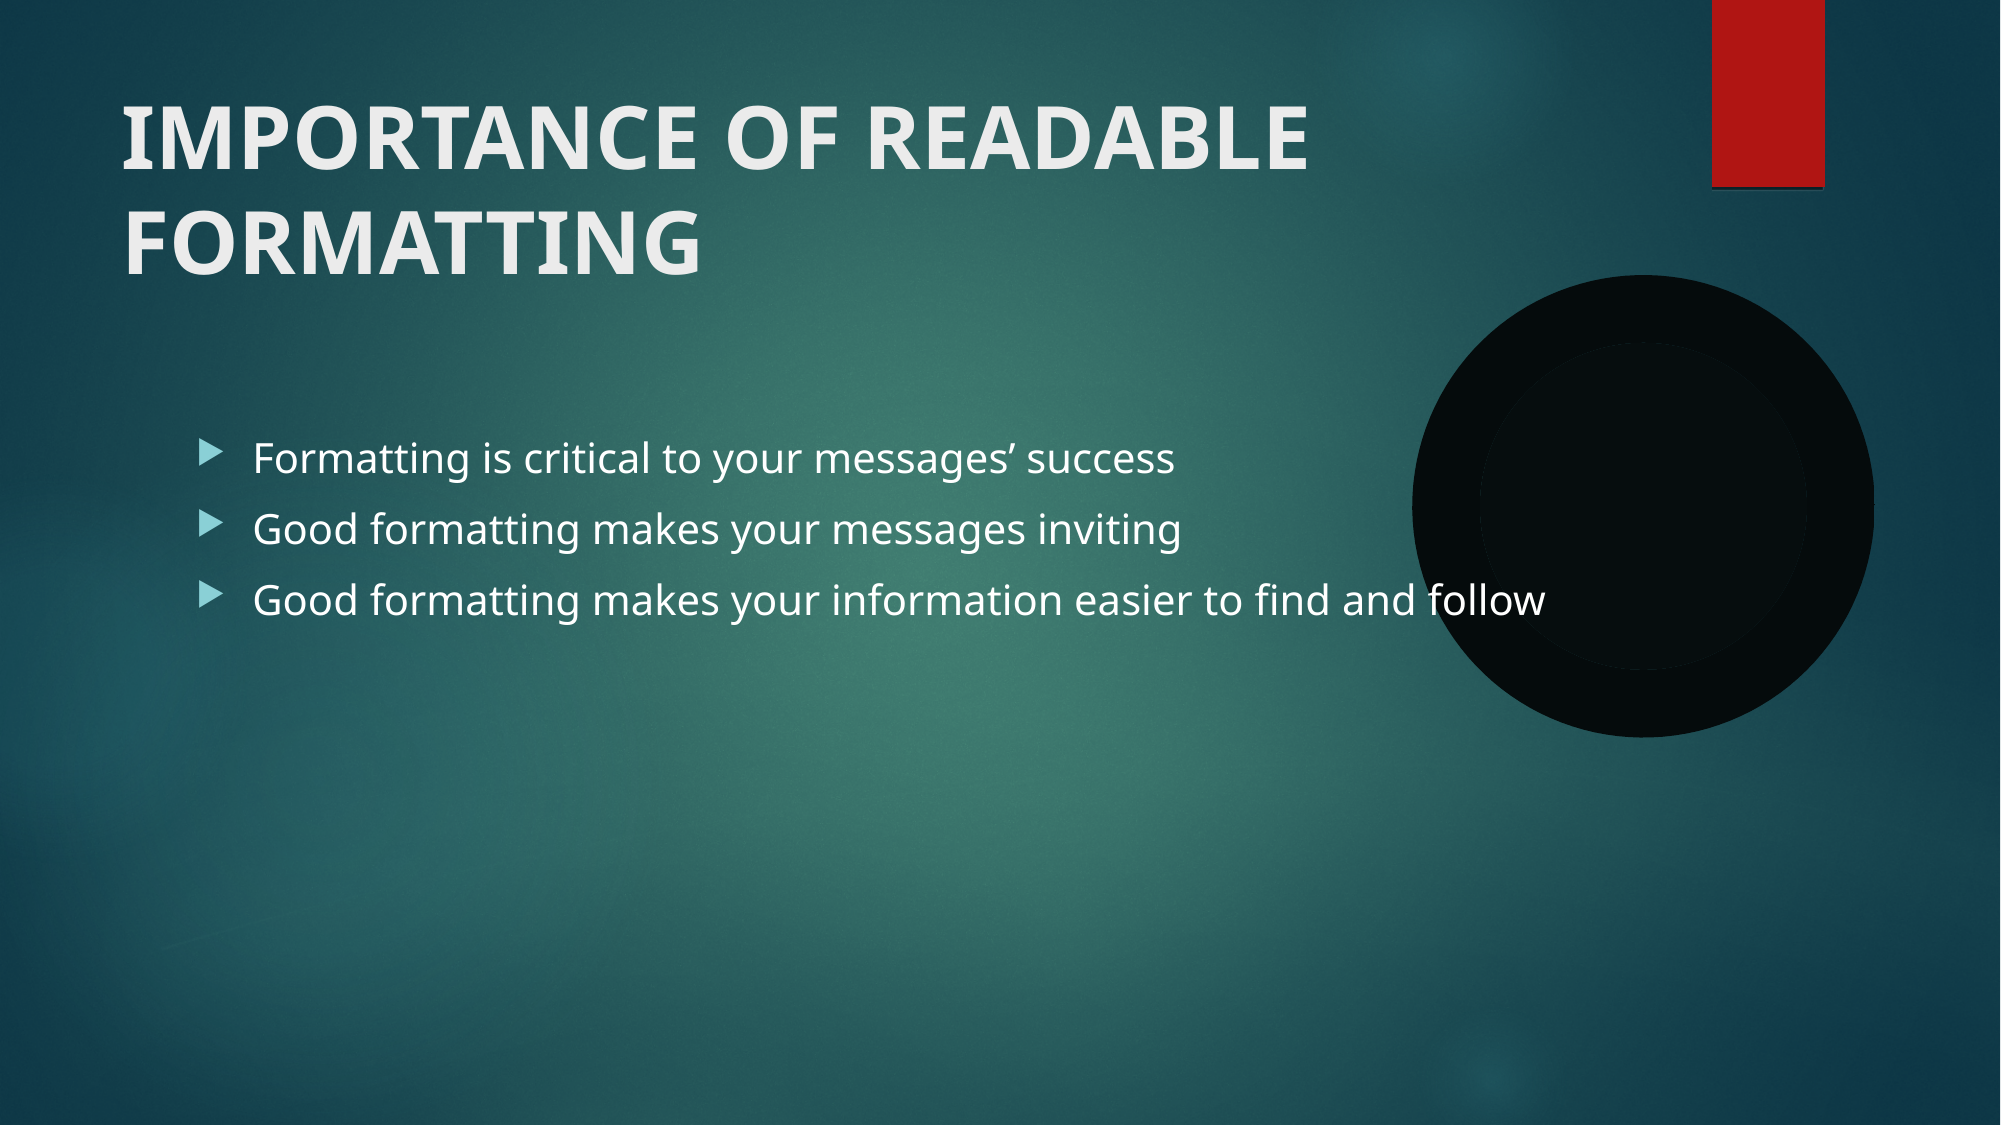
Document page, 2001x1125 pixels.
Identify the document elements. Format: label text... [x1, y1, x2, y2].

title IMPORTANCE OF READABLE FORMATTING [106, 74, 1649, 305]
list Formatting is critical to your messages’ success Good formatting makes your messages inviting Good formatting makes your information easier to find and follow [181, 424, 1649, 1026]
